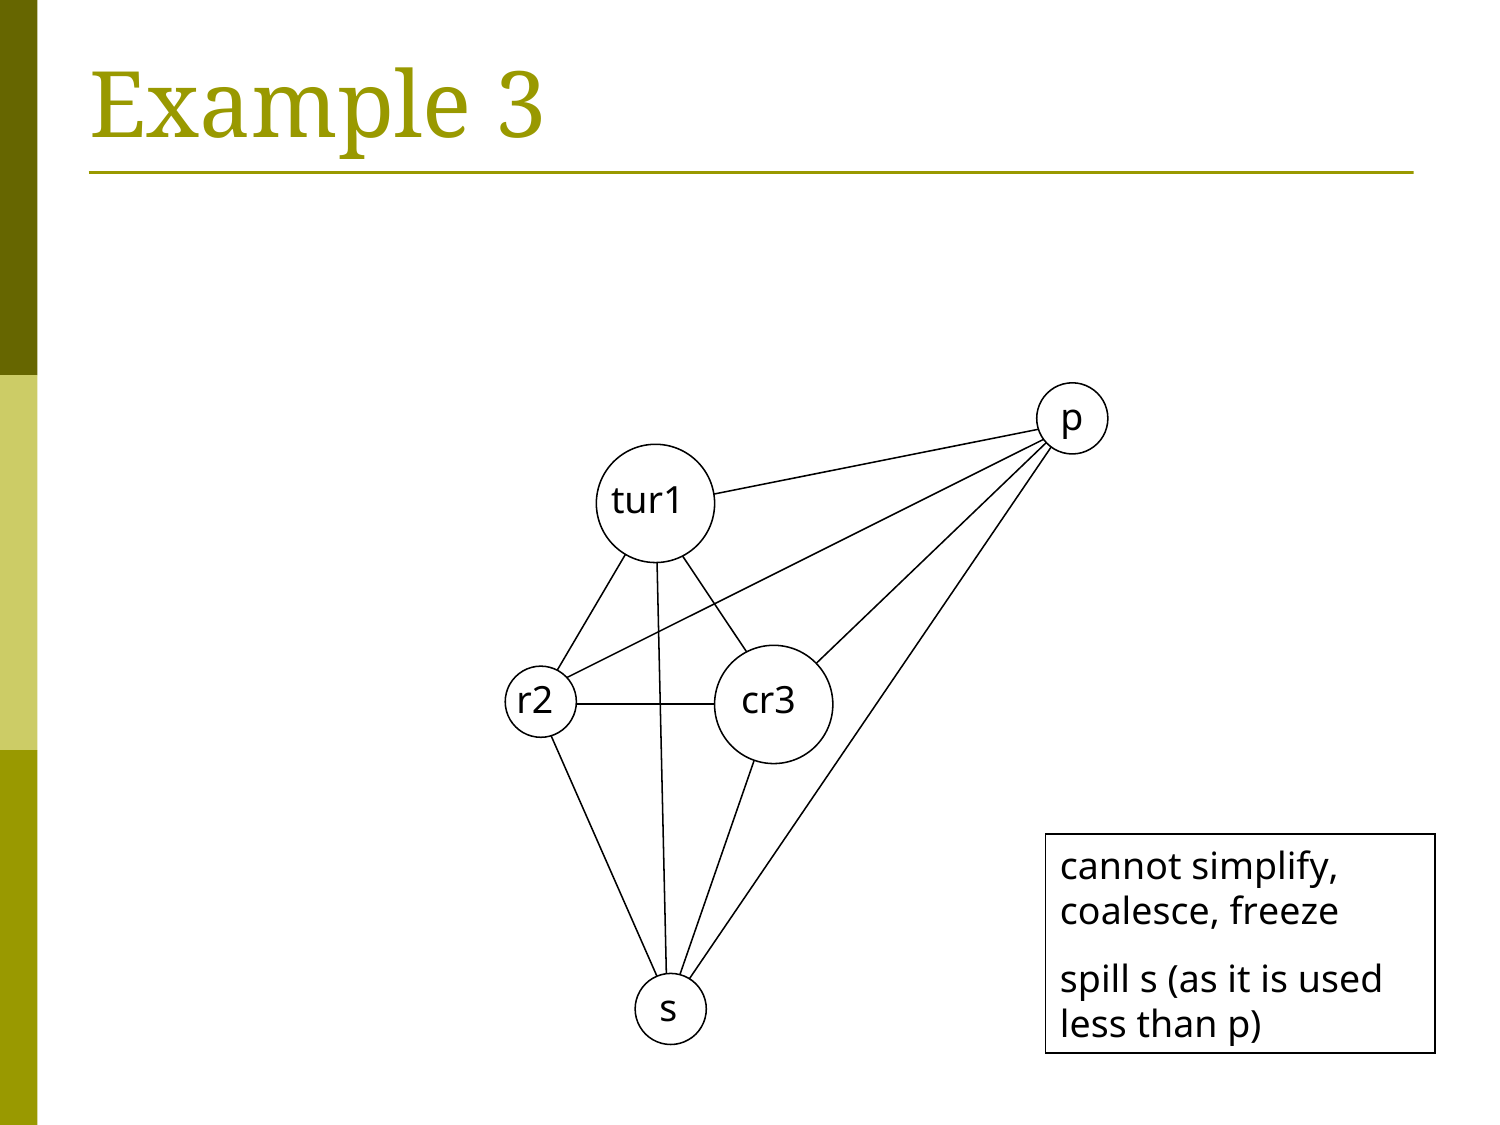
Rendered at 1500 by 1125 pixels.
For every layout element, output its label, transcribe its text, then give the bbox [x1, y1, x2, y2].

text_box [602, 529, 709, 563]
text_box tur1 [596, 467, 739, 529]
text_box [1099, 395, 1108, 442]
text_box [519, 730, 563, 738]
text_box [727, 645, 821, 668]
text_box [635, 985, 644, 1033]
text_box [714, 669, 828, 764]
text_box [648, 981, 707, 1045]
title Example 3 [75, 45, 1426, 173]
text_box [608, 444, 703, 467]
text_box s [644, 976, 693, 1037]
text_box cannot simplify, coalesce, freeze spill s (as it is used less than p) [1045, 834, 1435, 1053]
text_box p [1045, 385, 1099, 446]
text_box r2 [501, 668, 584, 730]
text_box cr3 [726, 668, 833, 730]
text_box [1049, 446, 1095, 454]
text_box [1036, 395, 1045, 442]
